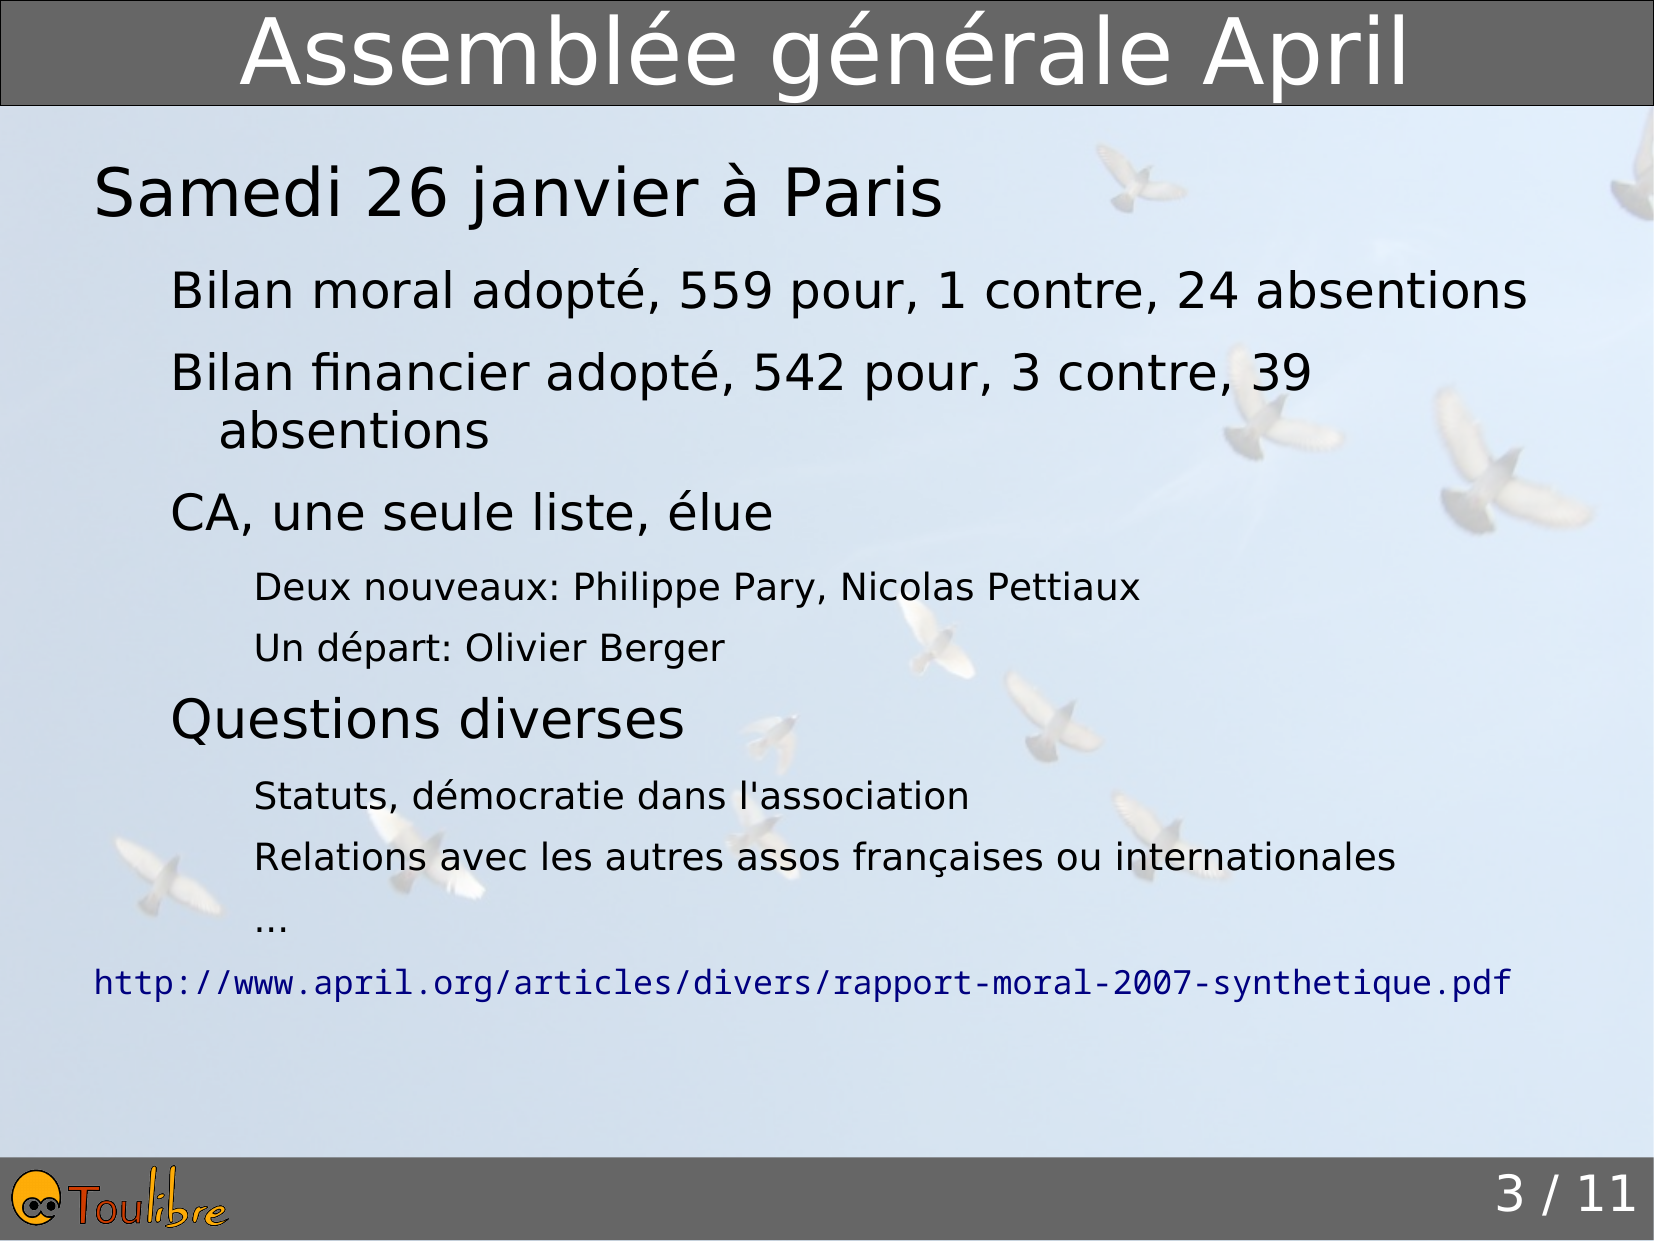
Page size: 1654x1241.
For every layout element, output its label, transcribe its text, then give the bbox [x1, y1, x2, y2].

list Samedi 26 janvier à Paris Bilan moral adopté, 559 pour, 1 contre, 24 absentions Bilan financier adopté, 542 pour, 3 contre, 39 absentions CA, une seule liste, élue Deux nouveaux: Philippe Pary, Nicolas Pettiaux Un départ: Olivier Berger Questions diverses Statuts, démocratie dans l'association Relations avec les autres assos françaises ou internationales ... http://www.april.org/articles/divers/rapport-moral-2007-synthetique.pdf [76, 154, 1565, 1102]
picture [11, 1165, 229, 1228]
title Assemblée générale April [0, 0, 1654, 107]
